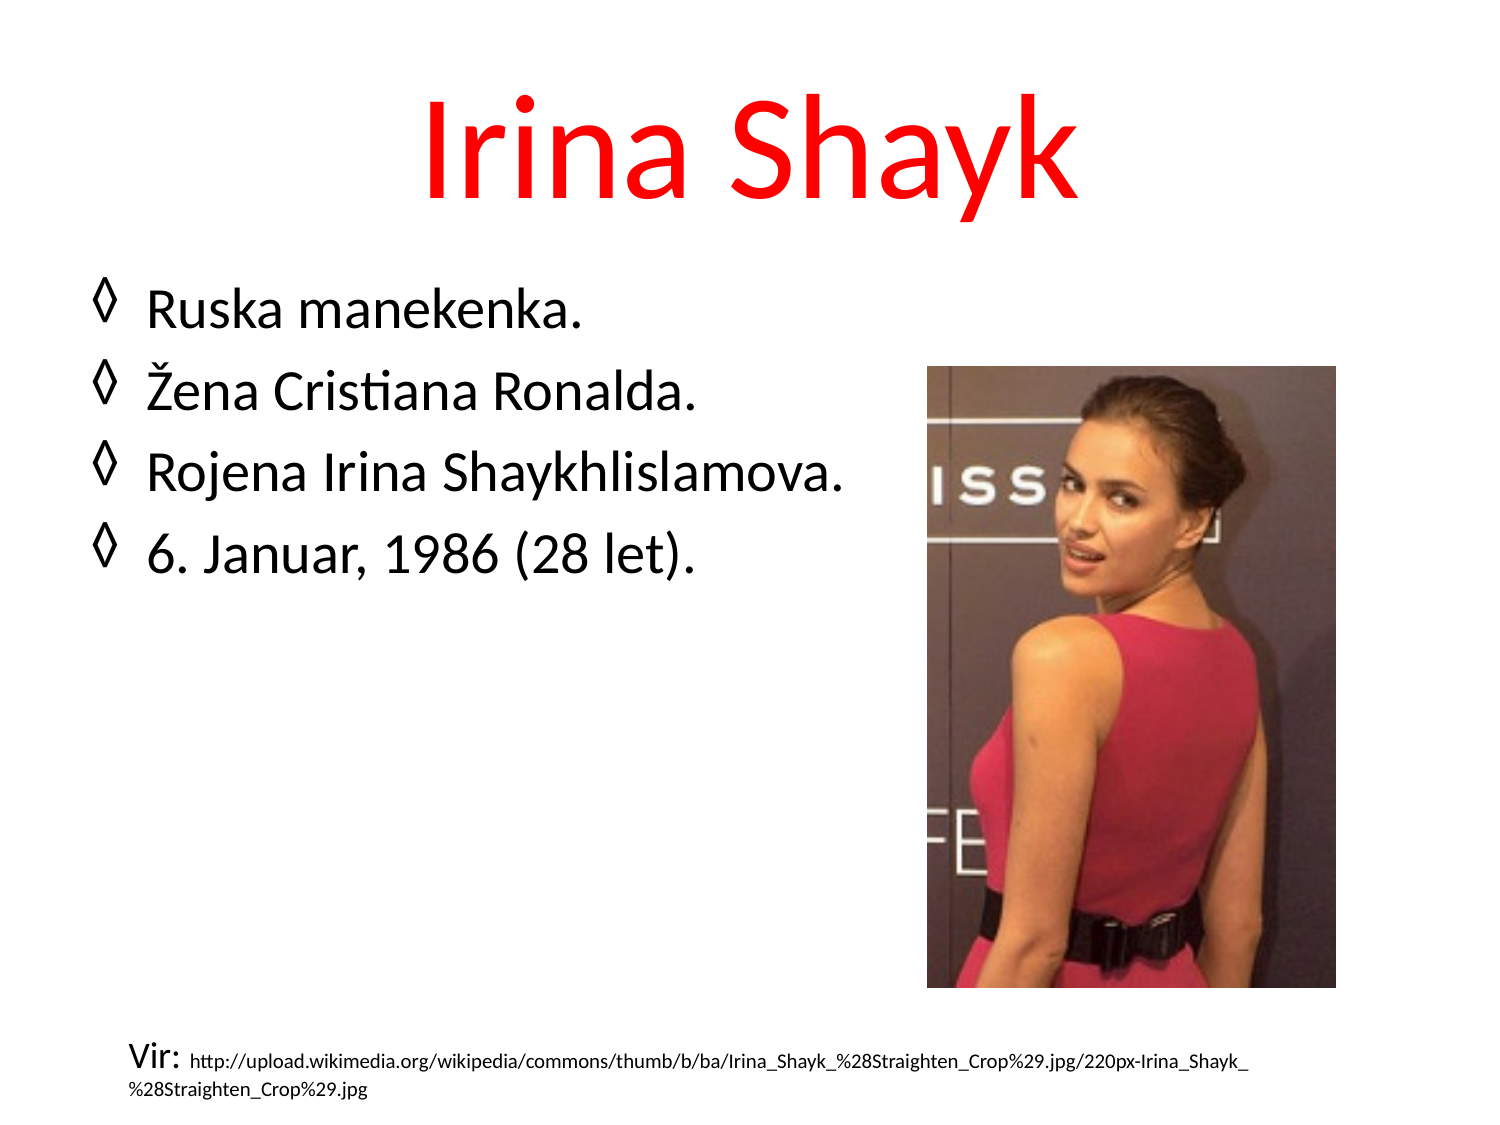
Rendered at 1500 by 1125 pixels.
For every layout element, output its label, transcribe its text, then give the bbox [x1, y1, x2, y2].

picture [927, 366, 1336, 988]
text_box Vir: http://upload.wikimedia.org/wikipedia/commons/thumb/b/ba/Irina_Shayk_%28Straighten_Crop%29.jpg/220px-Irina_Shayk_%28Straighten_Crop%29.jpg [113, 1023, 1366, 1108]
title Irina Shayk [75, 45, 1425, 233]
list Ruska manekenka. Žena Cristiana Ronalda. Rojena Irina Shaykhlislamova. 6. Januar, 1986 (28 let). [75, 262, 1425, 1005]
